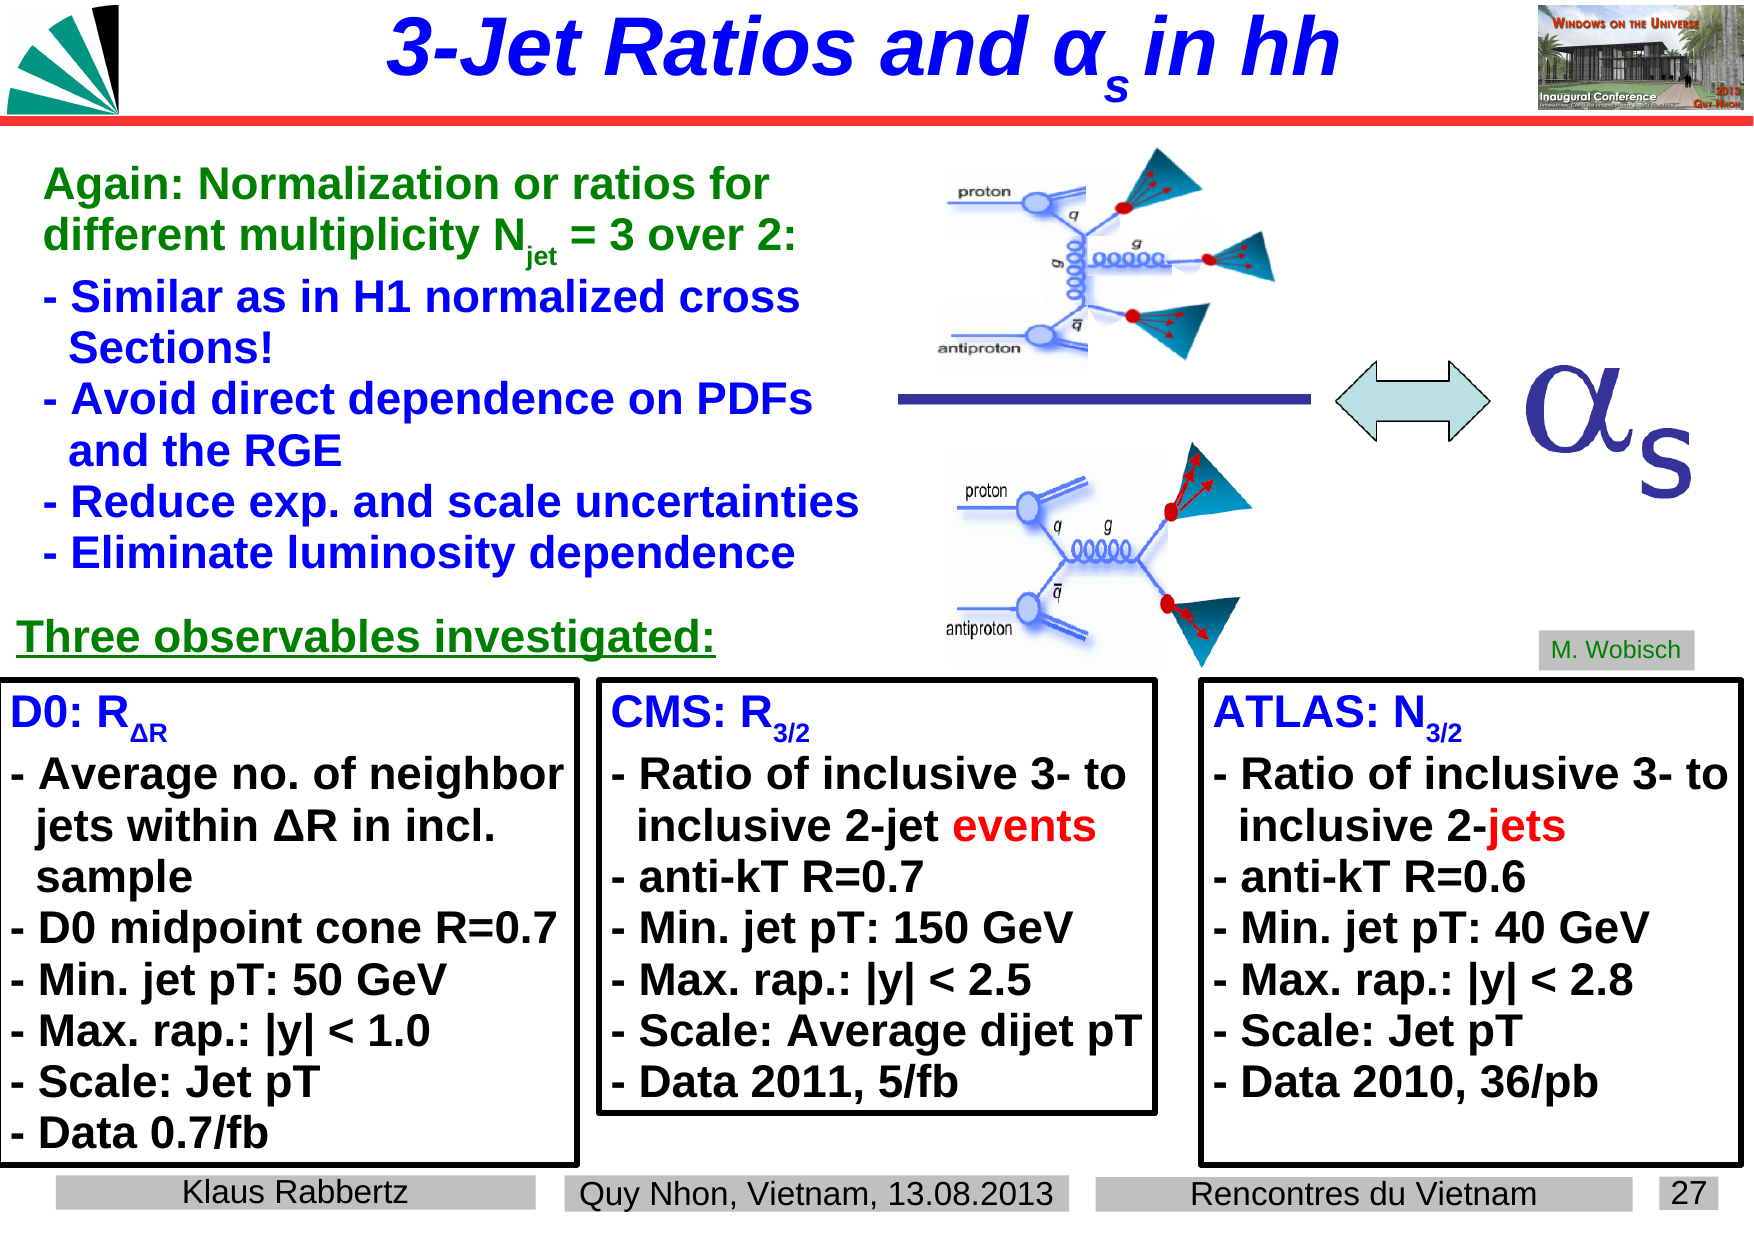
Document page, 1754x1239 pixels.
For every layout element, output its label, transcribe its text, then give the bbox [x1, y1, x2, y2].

picture [7, 5, 119, 116]
text_box M. Wobisch [1538, 630, 1695, 671]
picture [1606, 5, 1744, 110]
picture [893, 139, 1707, 676]
text_box ATLAS: N3/2 - Ratio of inclusive 3- to inclusive 2-jets - anti-kT R=0.6 - Min. jet pT: 40 GeV - Max. rap.: |y| < 2.8 - Scale: Jet pT - Data 2010, 36/pb [1200, 680, 1742, 1165]
title 3-Jet Ratios and αs in hh [123, 0, 1606, 114]
text_box Again: Normalization or ratios for different multiplicity Njet = 3 over 2: - Similar as in H1 normalized cross Sections! - Avoid direct dependence on PDFs and the RGE - Reduce exp. and scale uncertainties - Eliminate luminosity dependence [30, 151, 873, 636]
text_box CMS: R3/2 - Ratio of inclusive 3- to inclusive 2-jet events - anti-kT R=0.7 - Min. jet pT: 150 GeV - Max. rap.: |y| < 2.5 - Scale: Average dijet pT - Data 2011, 5/fb [598, 680, 1155, 1114]
text_box D0: RΔR - Average no. of neighbor jets within ΔR in incl. sample - D0 midpoint cone R=0.7 - Min. jet pT: 50 GeV - Max. rap.: |y| < 1.0 - Scale: Jet pT - Data 0.7/fb [0, 680, 577, 1165]
text_box Three observables investigated: [4, 605, 729, 669]
